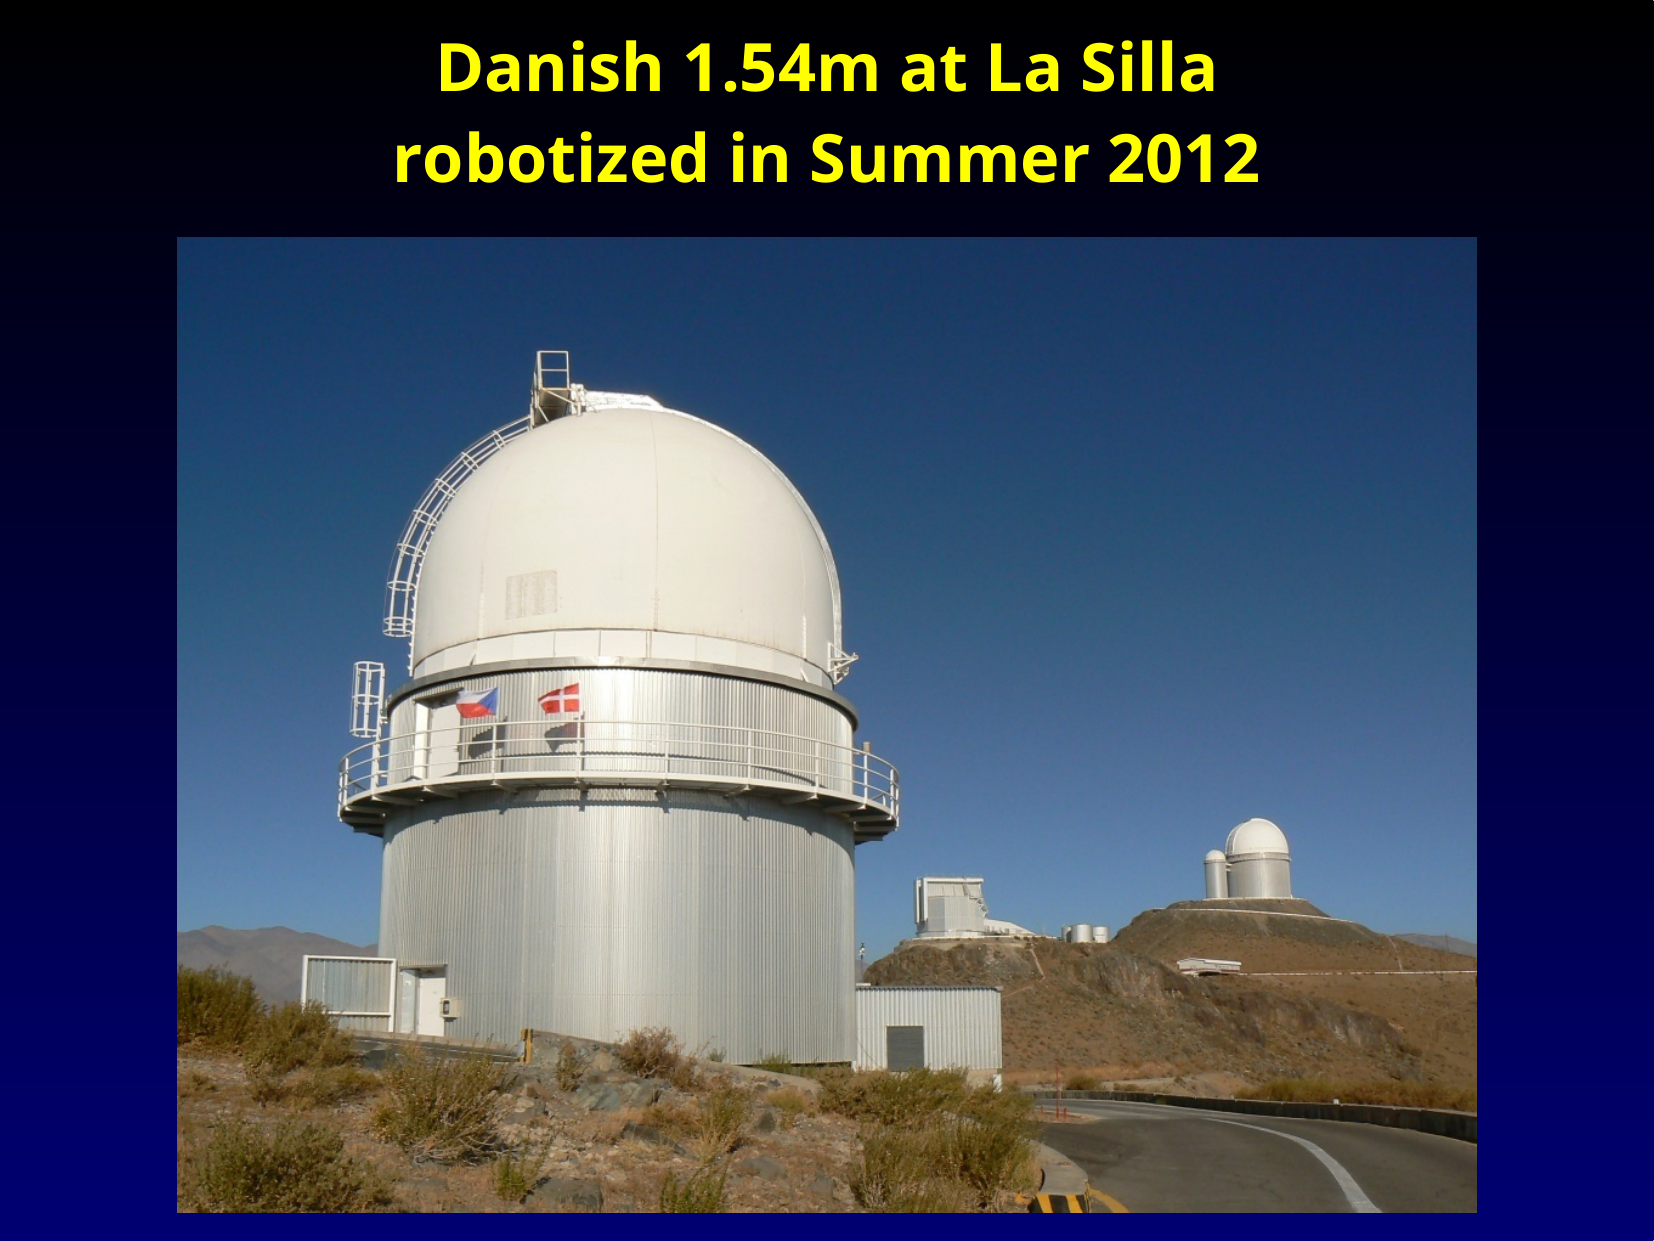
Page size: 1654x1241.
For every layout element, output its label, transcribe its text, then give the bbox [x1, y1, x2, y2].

picture [177, 237, 1477, 1213]
title Danish 1.54m at La Silla robotized in Summer 2012 [82, 30, 1572, 193]
